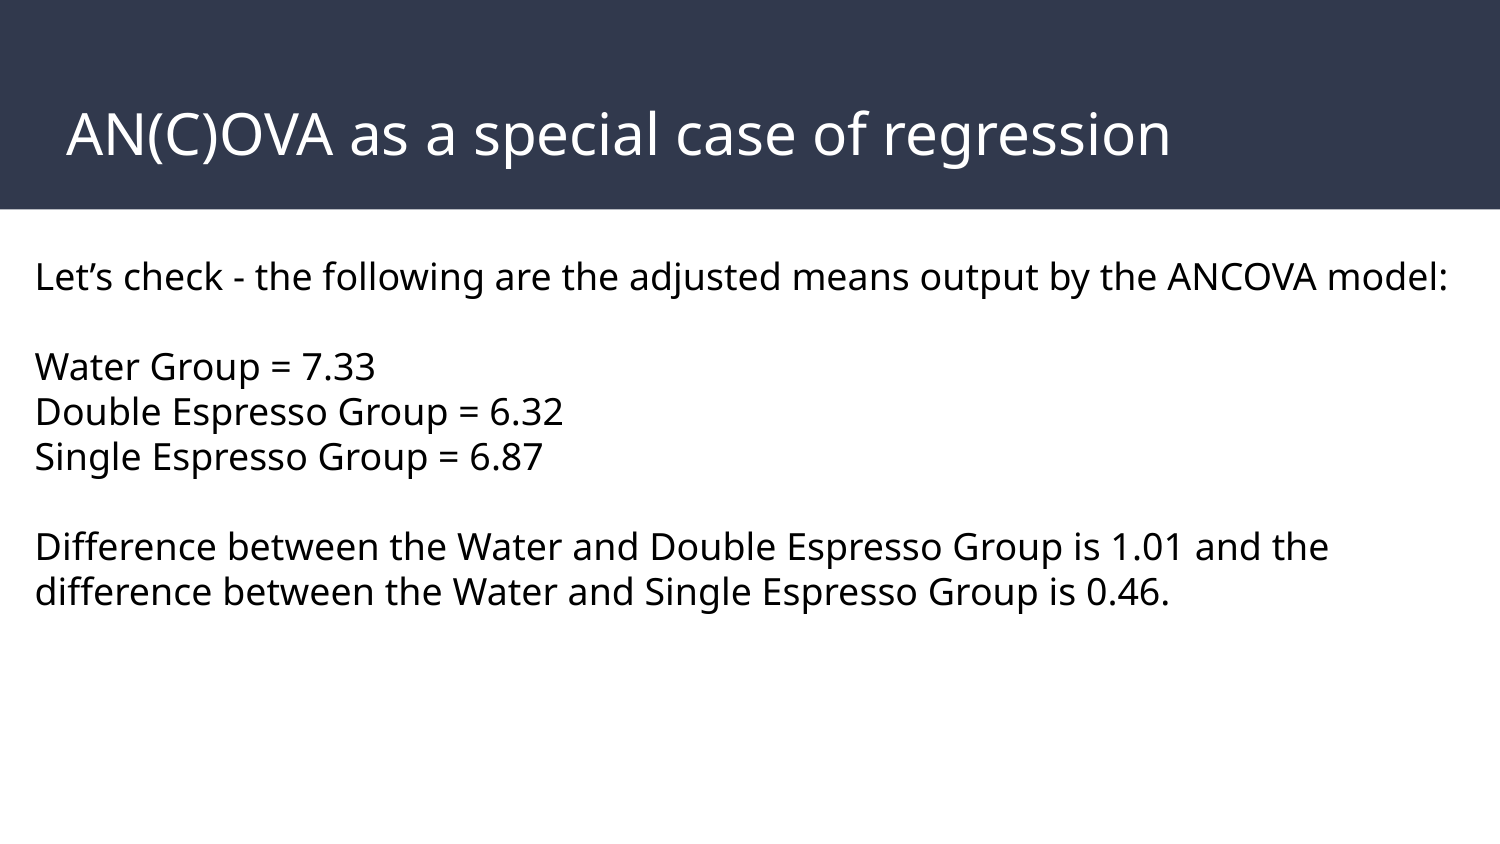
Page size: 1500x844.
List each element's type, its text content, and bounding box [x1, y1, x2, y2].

text_box Let’s check - the following are the adjusted means output by the ANCOVA model: Water Group = 7.33 Double Espresso Group = 6.32 Single Espresso Group = 6.87 Difference between the Water and Double Espresso Group is 1.01 and the difference between the Water and Single Espresso Group is 0.46. [19, 237, 1475, 818]
title AN(C)OVA as a special case of regression [51, 82, 1449, 185]
